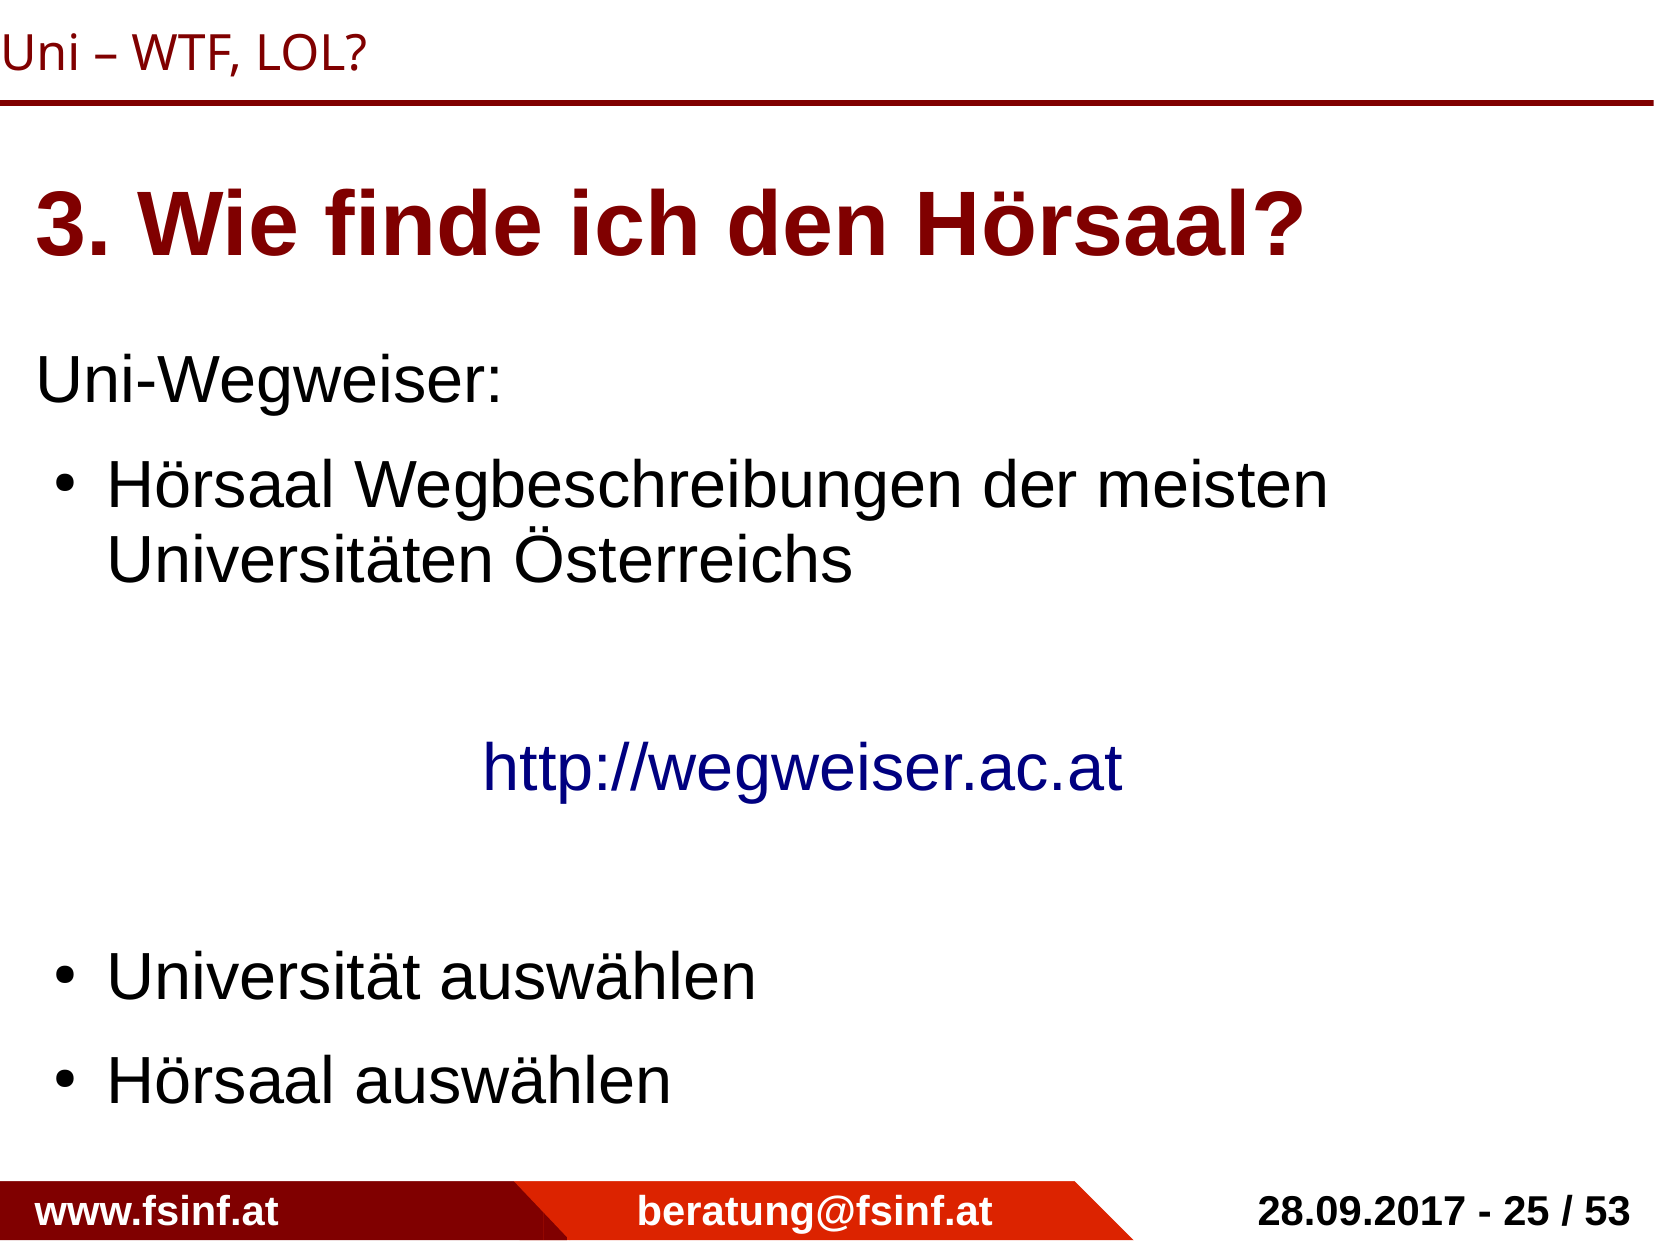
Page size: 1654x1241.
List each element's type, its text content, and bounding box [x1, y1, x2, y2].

title 3. Wie finde ich den Hörsaal? [35, 120, 1619, 328]
list Uni-Wegweiser: Hörsaal Wegbeschreibungen der meisten Universitäten Österreichs http://wegweiser.ac.at Universität auswählen Hörsaal auswählen [35, 342, 1571, 1162]
